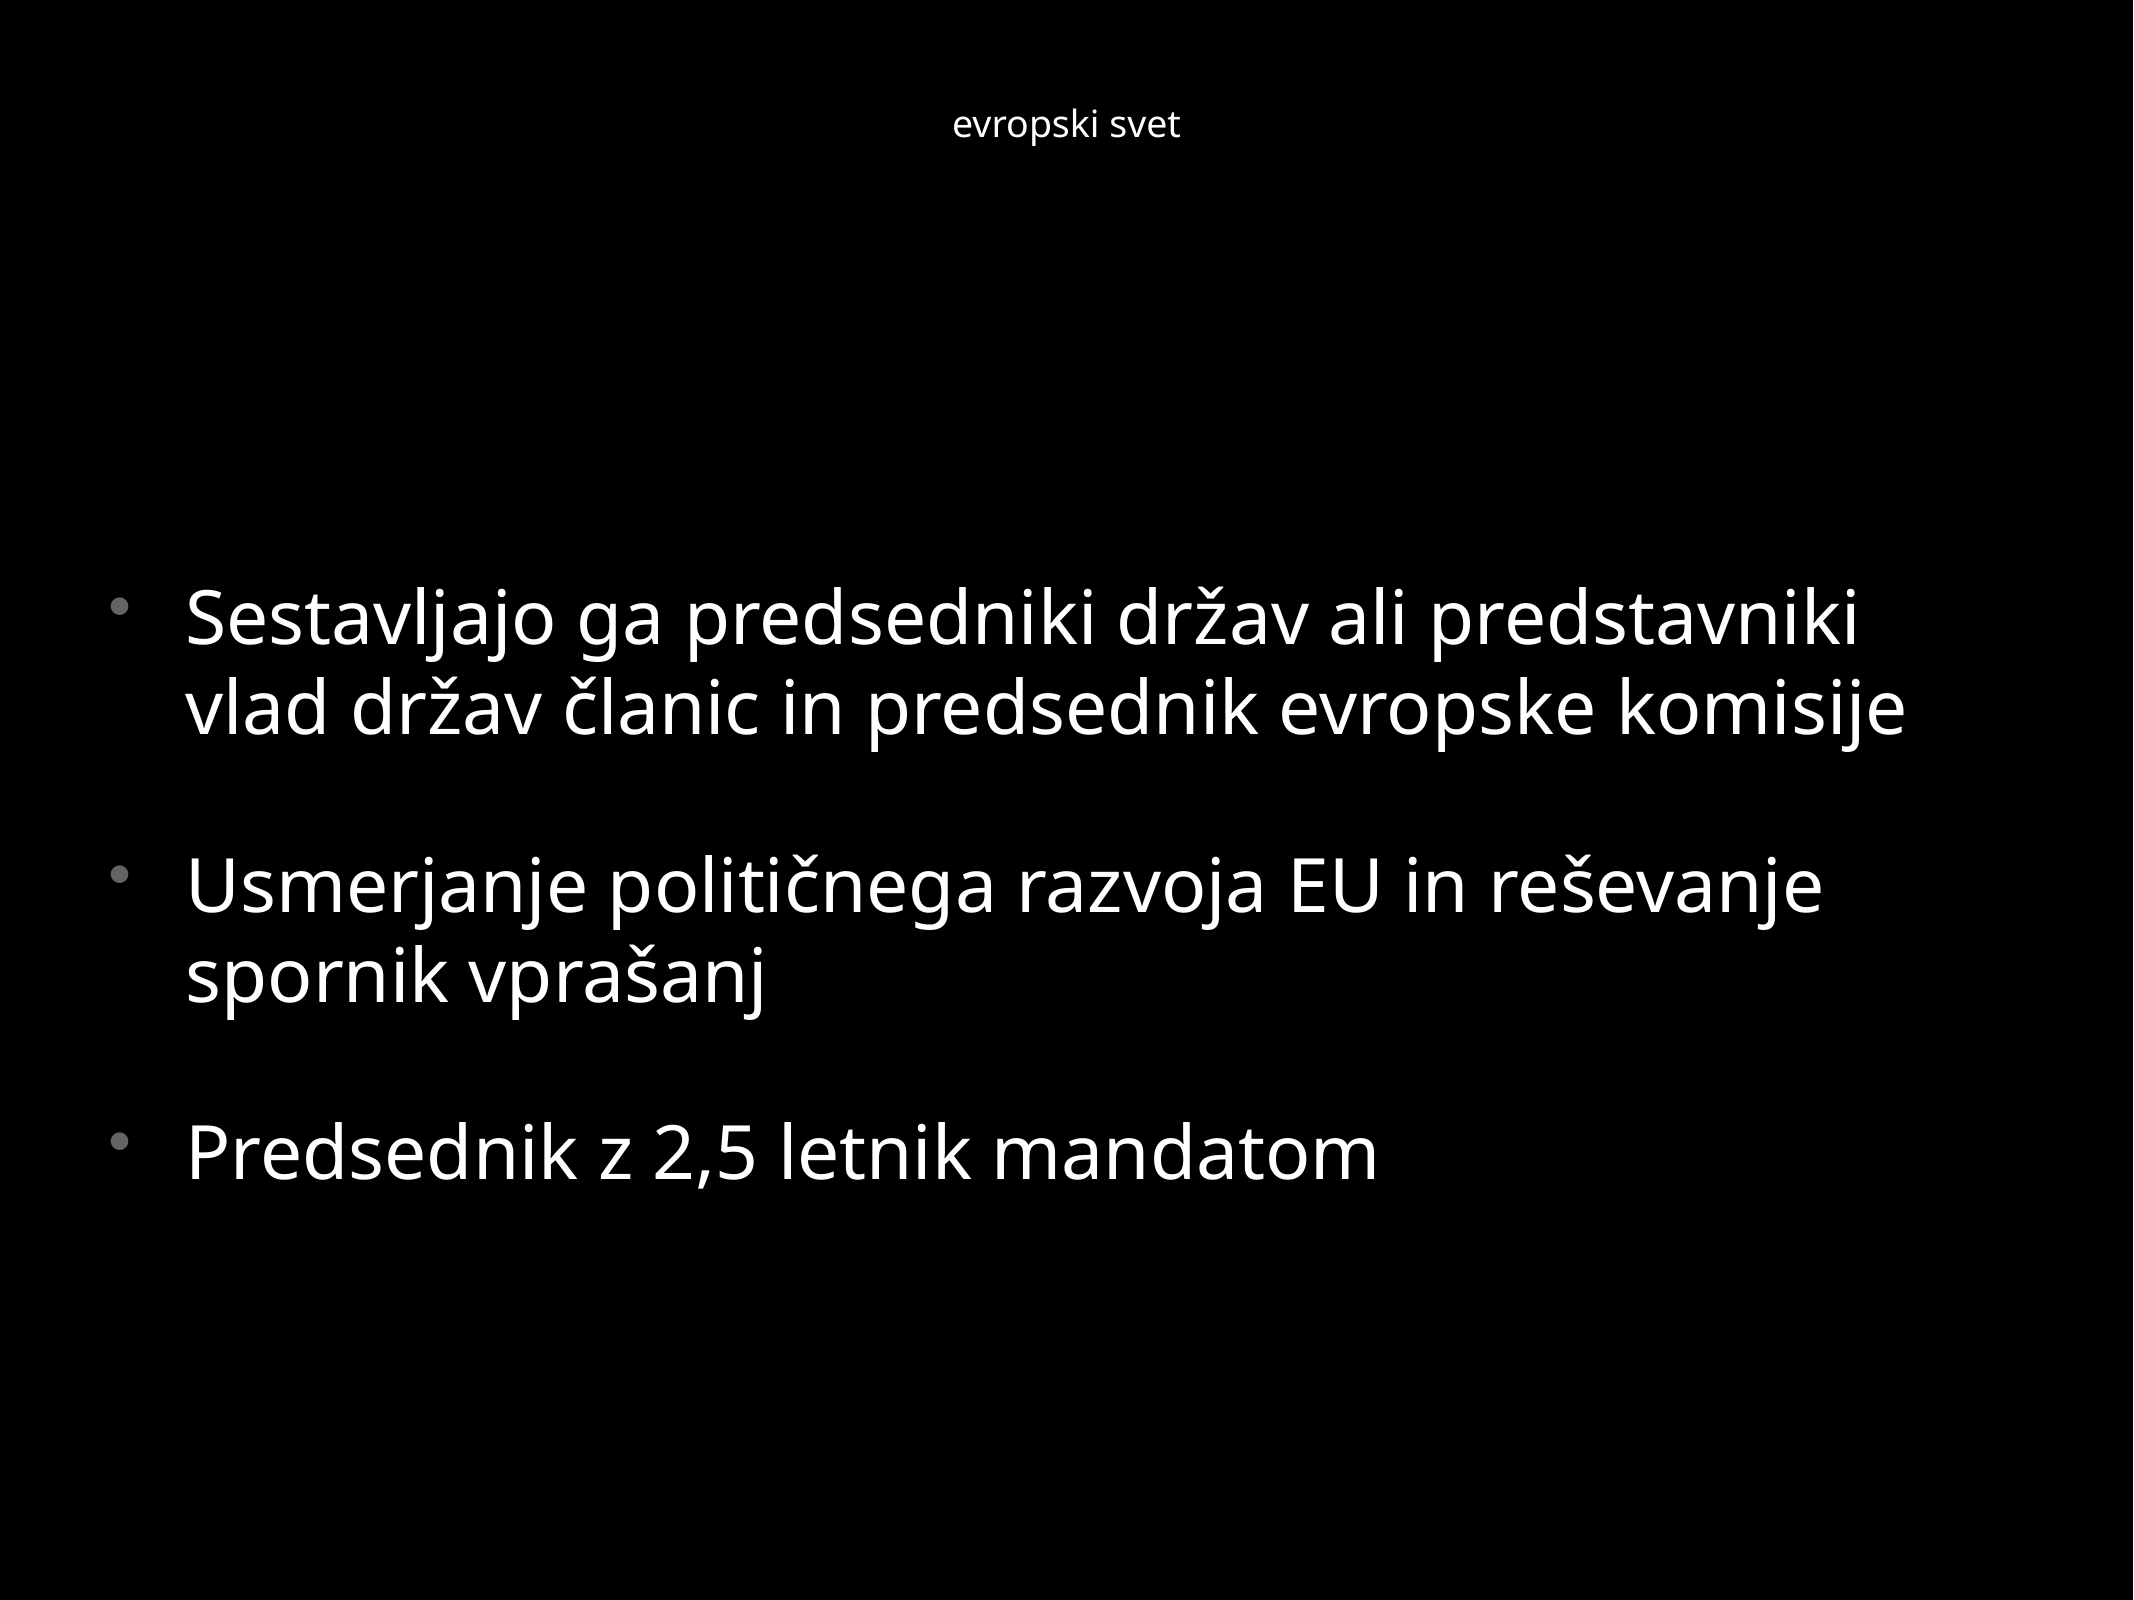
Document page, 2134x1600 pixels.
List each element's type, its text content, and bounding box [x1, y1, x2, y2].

list Sestavljajo ga predsedniki držav ali predstavniki vlad držav članic in predsednik evropske komisije Usmerjanje političnega razvoja EU in reševanje spornik vprašanj Predsednik z 2,5 letnik mandatom [108, 331, 2025, 1434]
title evropski svet [108, 99, 2025, 331]
